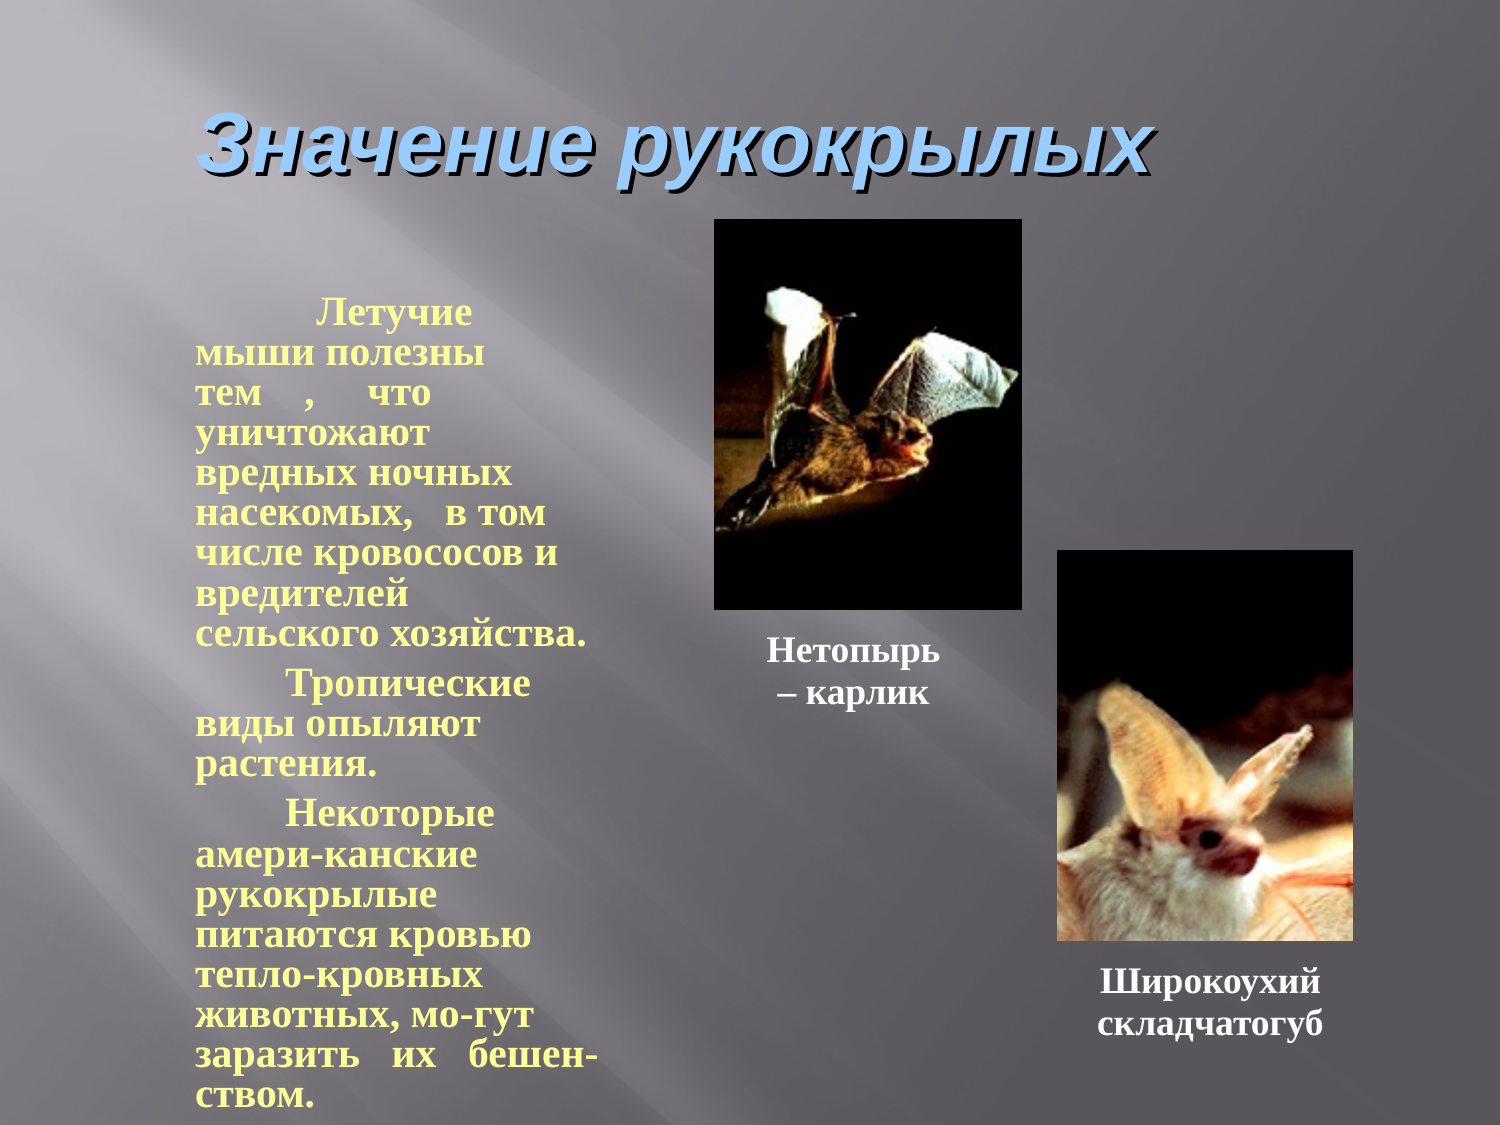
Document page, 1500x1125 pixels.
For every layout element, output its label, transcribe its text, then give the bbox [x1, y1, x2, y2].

picture [1057, 550, 1353, 941]
text_box Нетопырь – карлик [751, 621, 956, 721]
picture [714, 220, 1022, 610]
text_box Широкоухий складчатогуб [1056, 952, 1365, 1051]
title Значение рукокрылых [0, 45, 1351, 233]
list Летучие мыши полезны тем , что уничтожают вредных ночных насекомых, в том числе кровососов и вредителей сельского хозяйства. Тропические виды опыляют растения. Некоторые амери-канские рукокрылые питаются кровью тепло-кровных животных, мо-гут заразить их бешен-ством. [0, 286, 615, 1125]
